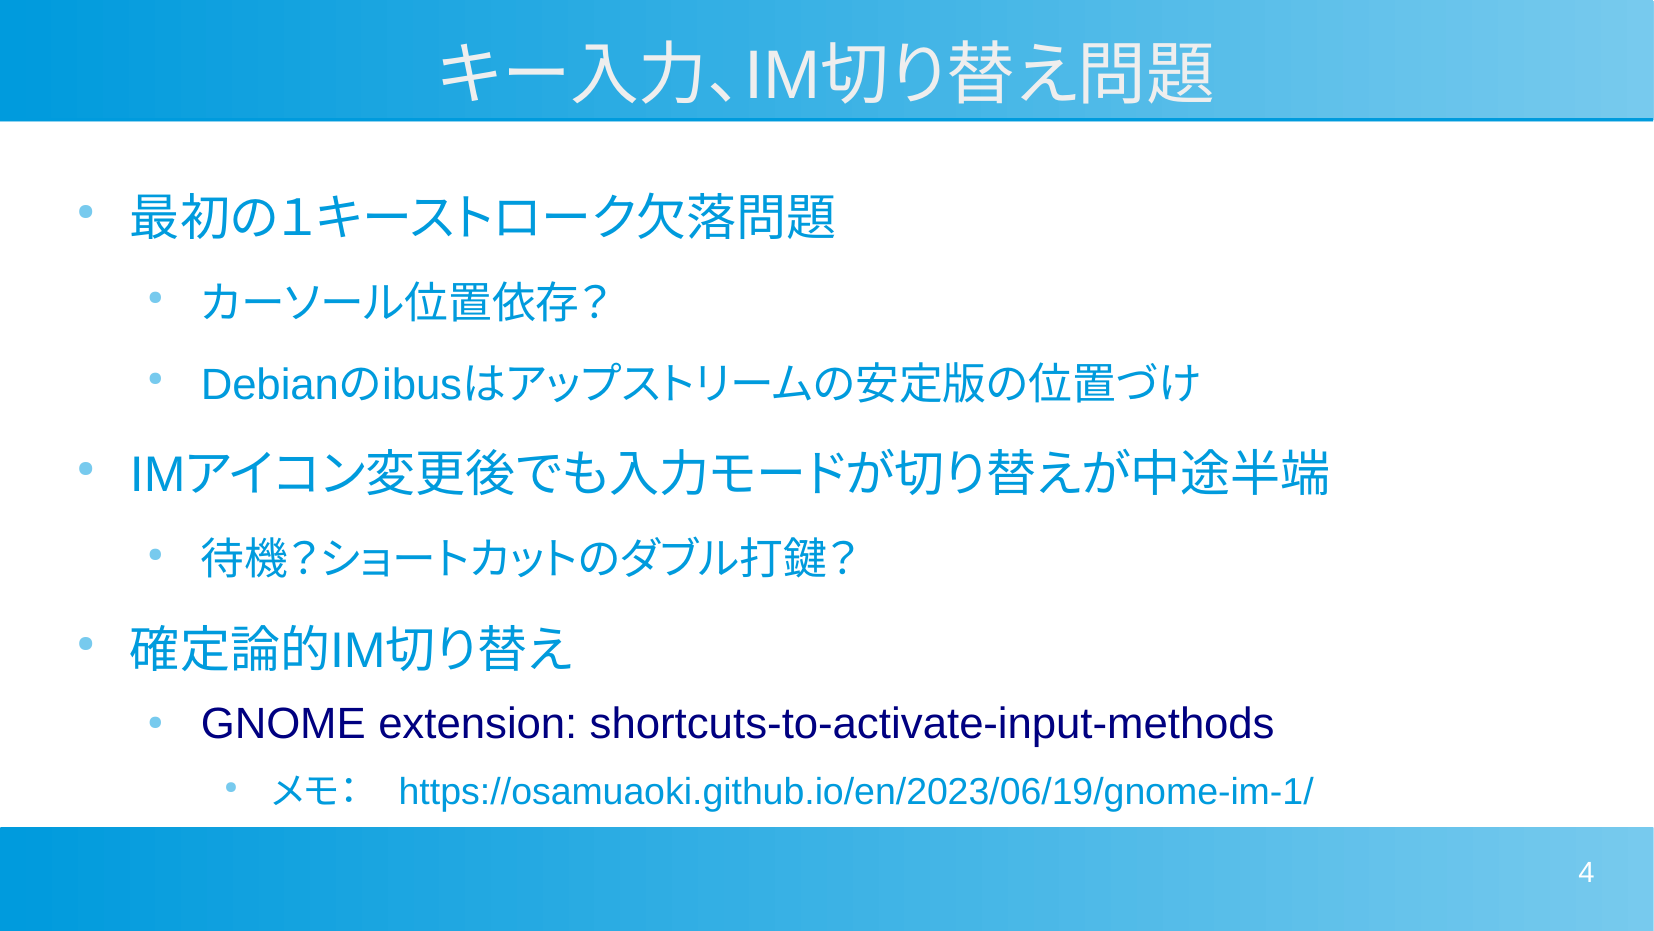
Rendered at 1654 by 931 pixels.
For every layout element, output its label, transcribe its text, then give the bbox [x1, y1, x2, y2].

list 最初の１キーストローク欠落問題 カーソール位置依存？ Debianのibusはアップストリームの安定版の位置づけ IMアイコン変更後でも入力モードが切り替えが中途半端 待機？ショートカットのダブル打鍵？ 確定論的IM切り替え GNOME extension: shortcuts-to-activate-input-methods メモ： https://osamuaoki.github.io/en/2023/06/19/gnome-im-1/ [59, 177, 1595, 768]
title キー入力、IM切り替え問題 [59, 18, 1595, 119]
